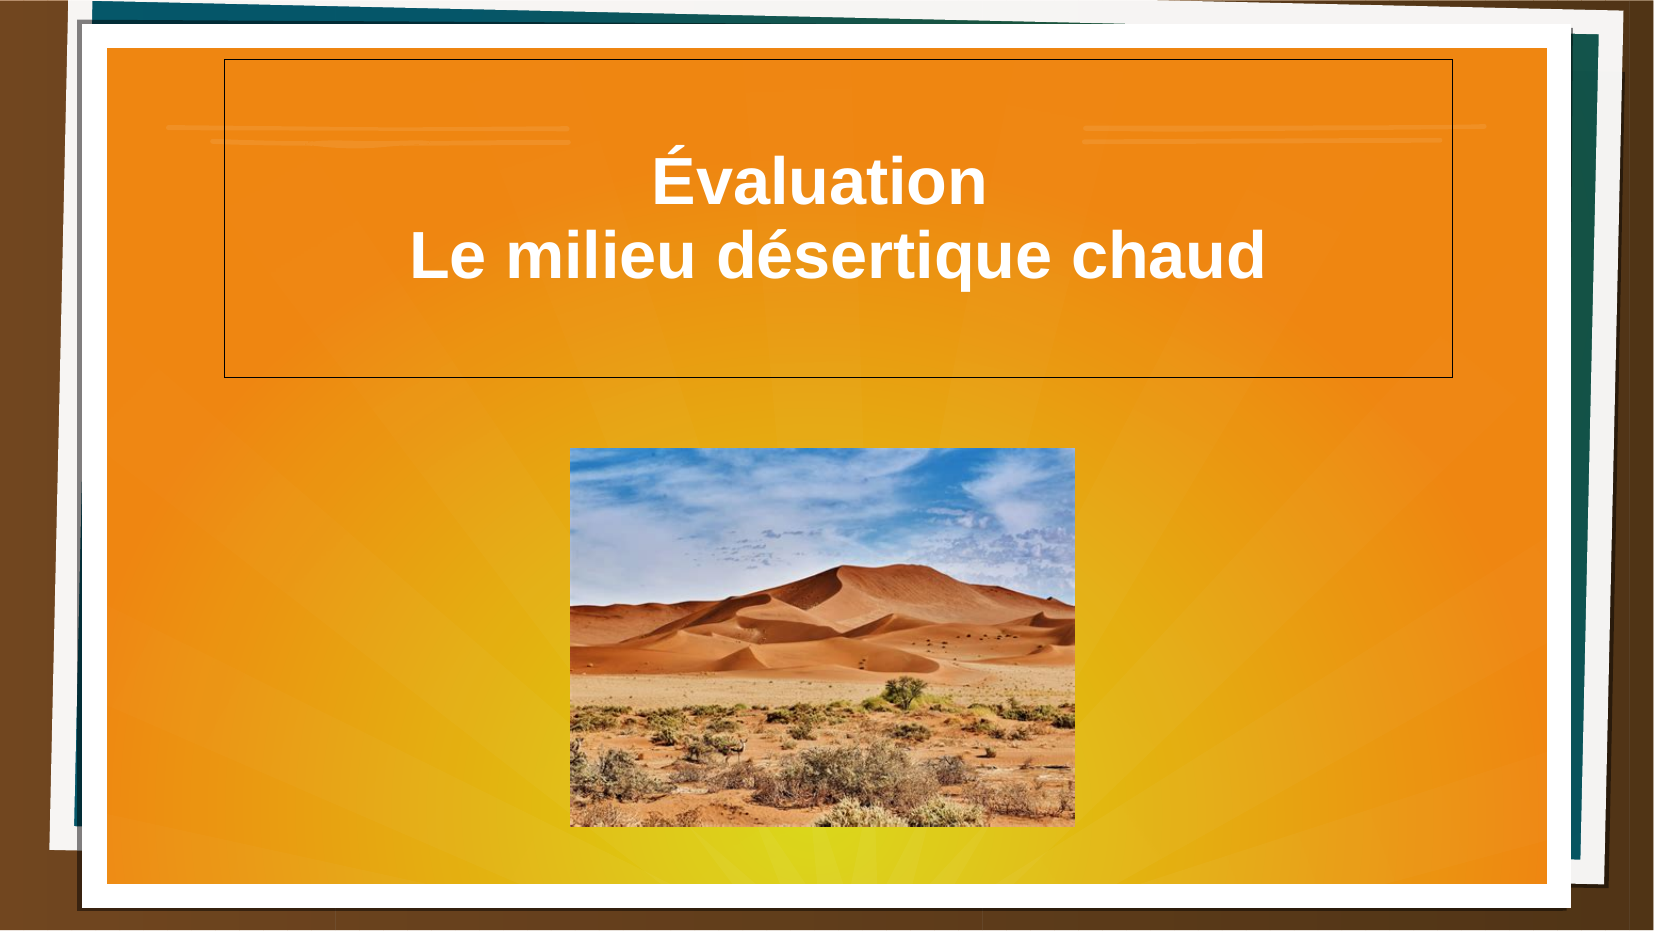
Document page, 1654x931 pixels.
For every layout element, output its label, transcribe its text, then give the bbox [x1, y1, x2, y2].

title Évaluation Le milieu désertique chaud [224, 59, 1453, 378]
picture [570, 448, 1075, 827]
